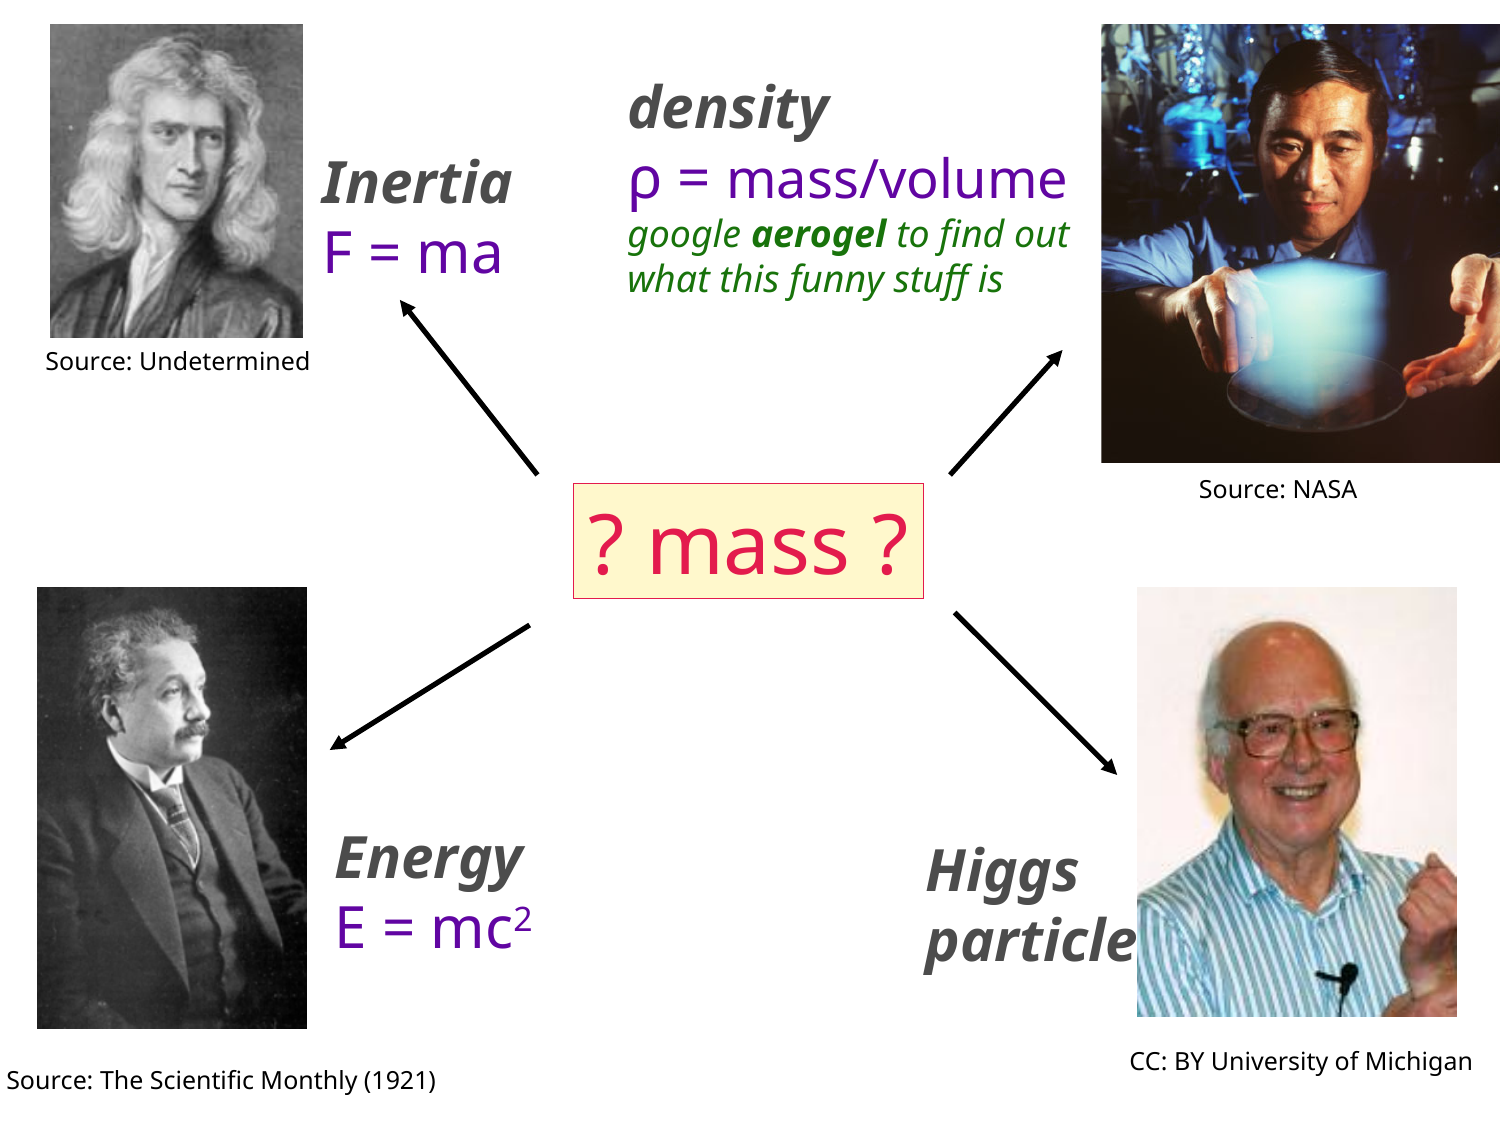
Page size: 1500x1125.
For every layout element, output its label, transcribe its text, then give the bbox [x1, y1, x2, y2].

text_box Inertia F = ma [308, 137, 529, 293]
picture [1137, 587, 1457, 1017]
text_box Source: The Scientific Monthly (1921) [0, 1057, 452, 1103]
text_box Higgs particle [910, 824, 1137, 981]
text_box ? mass ? [573, 483, 924, 599]
text_box Source: NASA [1184, 465, 1373, 512]
picture [1101, 24, 1500, 463]
text_box density ρ = mass/volume google aerogel to find out what this funny stuff is [612, 62, 1088, 308]
picture [50, 24, 303, 337]
picture [37, 587, 307, 1029]
text_box Source: Undetermined [30, 337, 326, 383]
text_box CC: BY University of Michigan [1114, 1037, 1489, 1083]
text_box Energy E = mc2 [319, 812, 563, 968]
